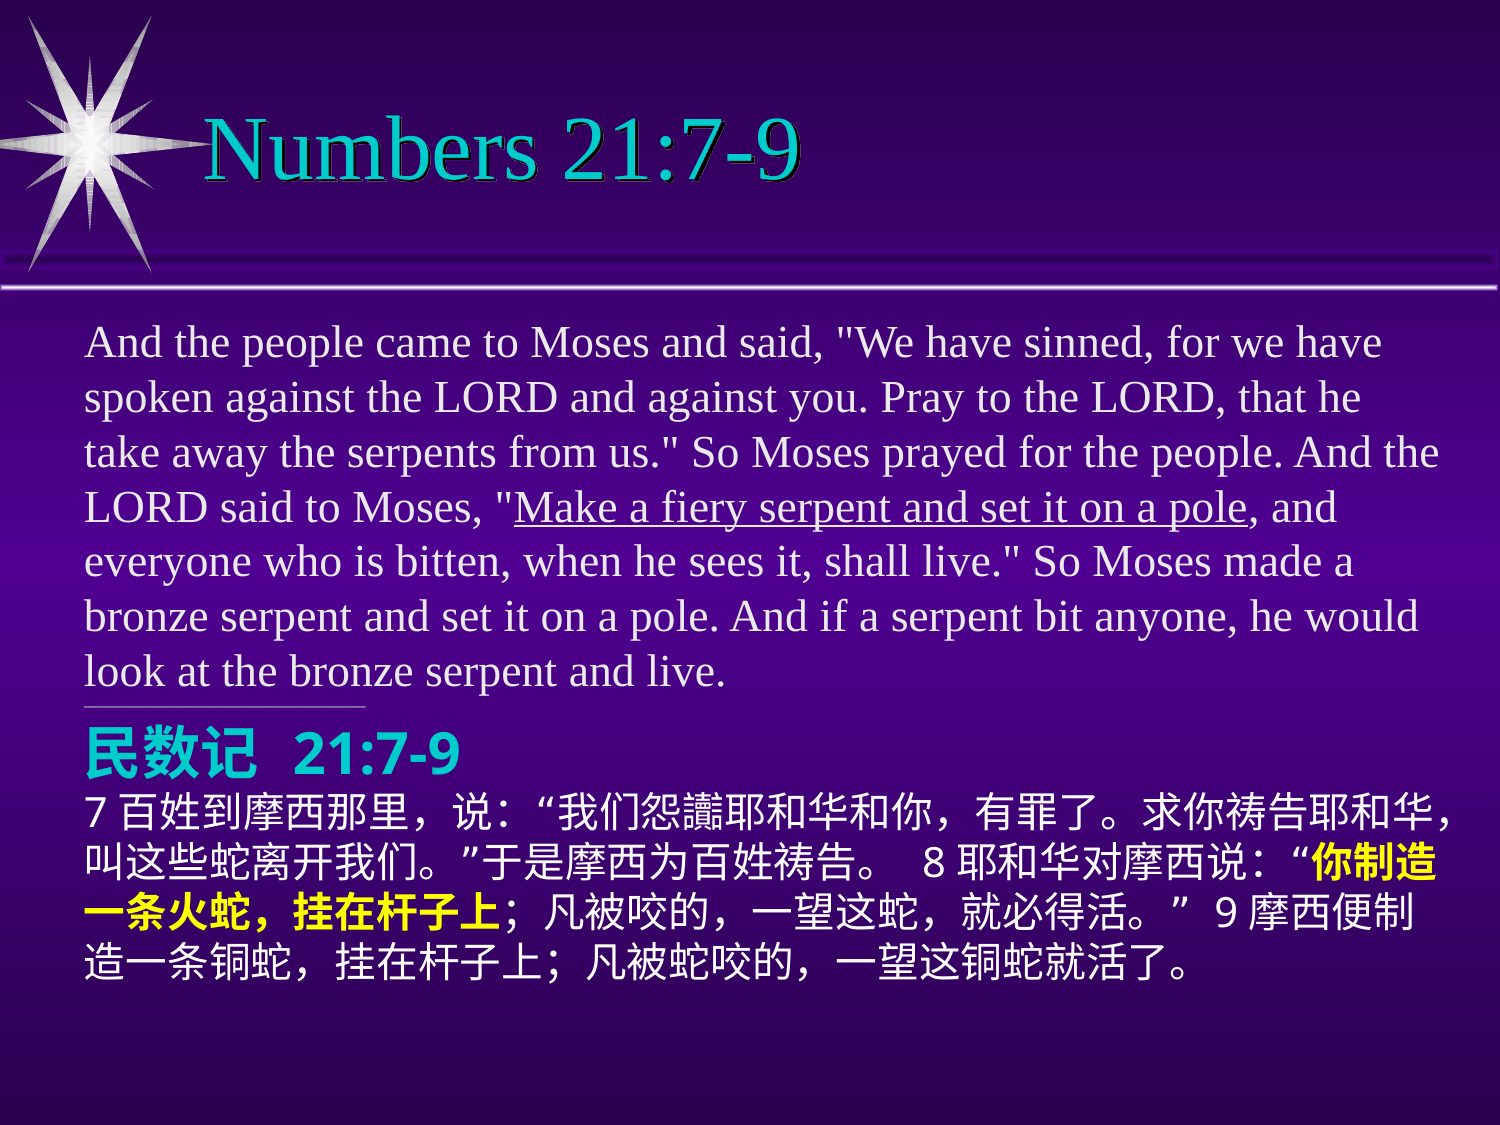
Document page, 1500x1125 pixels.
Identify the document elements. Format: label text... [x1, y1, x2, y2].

title Numbers 21:7-9 [187, 56, 1463, 244]
text_box And the people came to Moses and said, "We have sinned, for we have spoken against the LORD and against you. Pray to the LORD, that he take away the serpents from us." So Moses prayed for the people. And the LORD said to Moses, "Make a fiery serpent and set it on a pole, and everyone who is bitten, when he sees it, shall live." So Moses made a bronze serpent and set it on a pole. And if a serpent bit anyone, he would look at the bronze serpent and live. ──────────────────────── 民数记 21:7-9 7百姓到摩西那里，说：“我们怨讟耶和华和你，有罪了。求你祷告耶和华，叫这些蛇离开我们。”于是摩西为百姓祷告。 8耶和华对摩西说：“你制造一条火蛇，挂在杆子上；凡被咬的，一望这蛇，就必得活。” 9摩西便制造一条铜蛇，挂在杆子上；凡被蛇咬的，一望这铜蛇就活了。 [69, 304, 1463, 1103]
